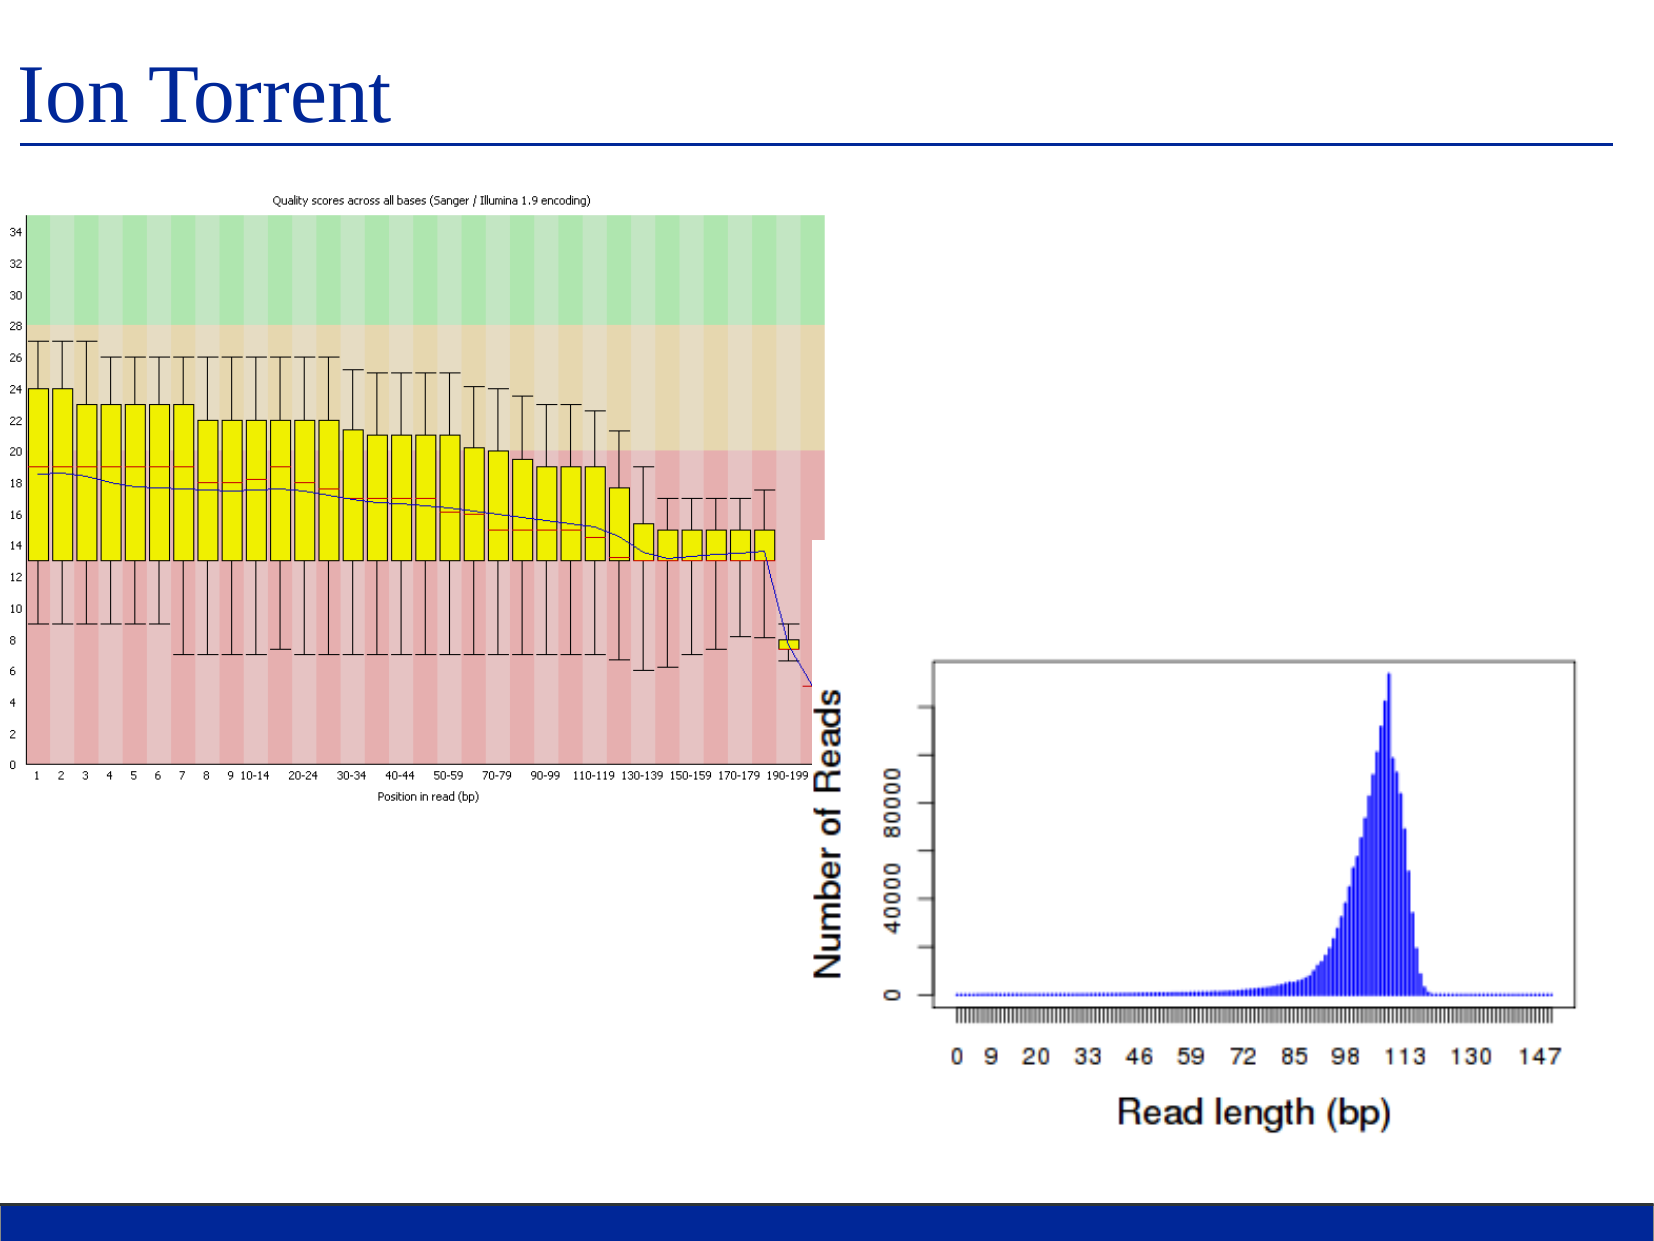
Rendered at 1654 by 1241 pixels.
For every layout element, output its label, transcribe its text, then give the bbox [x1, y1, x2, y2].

picture [8, 173, 1638, 1160]
title Ion Torrent [17, 0, 1589, 198]
